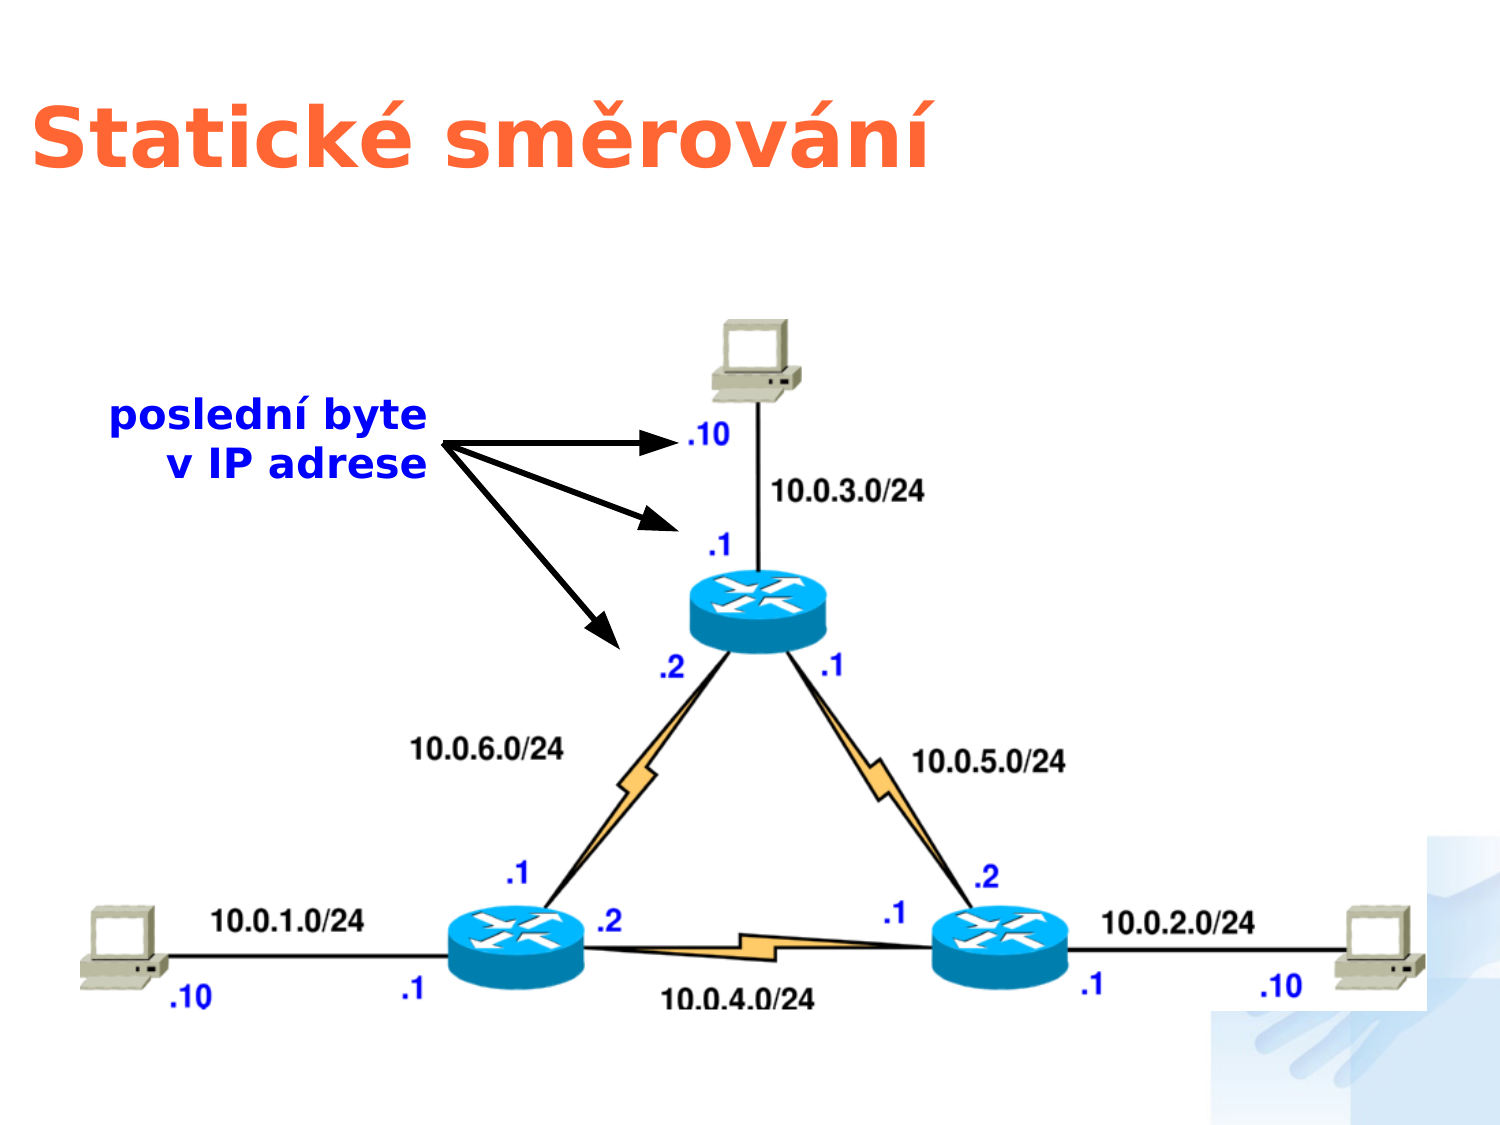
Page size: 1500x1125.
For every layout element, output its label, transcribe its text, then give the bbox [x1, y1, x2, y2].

picture [0, 0, 1500, 1125]
title Statické směrování [29, 21, 1477, 257]
text_box poslední byte v IP adrese [93, 383, 443, 496]
